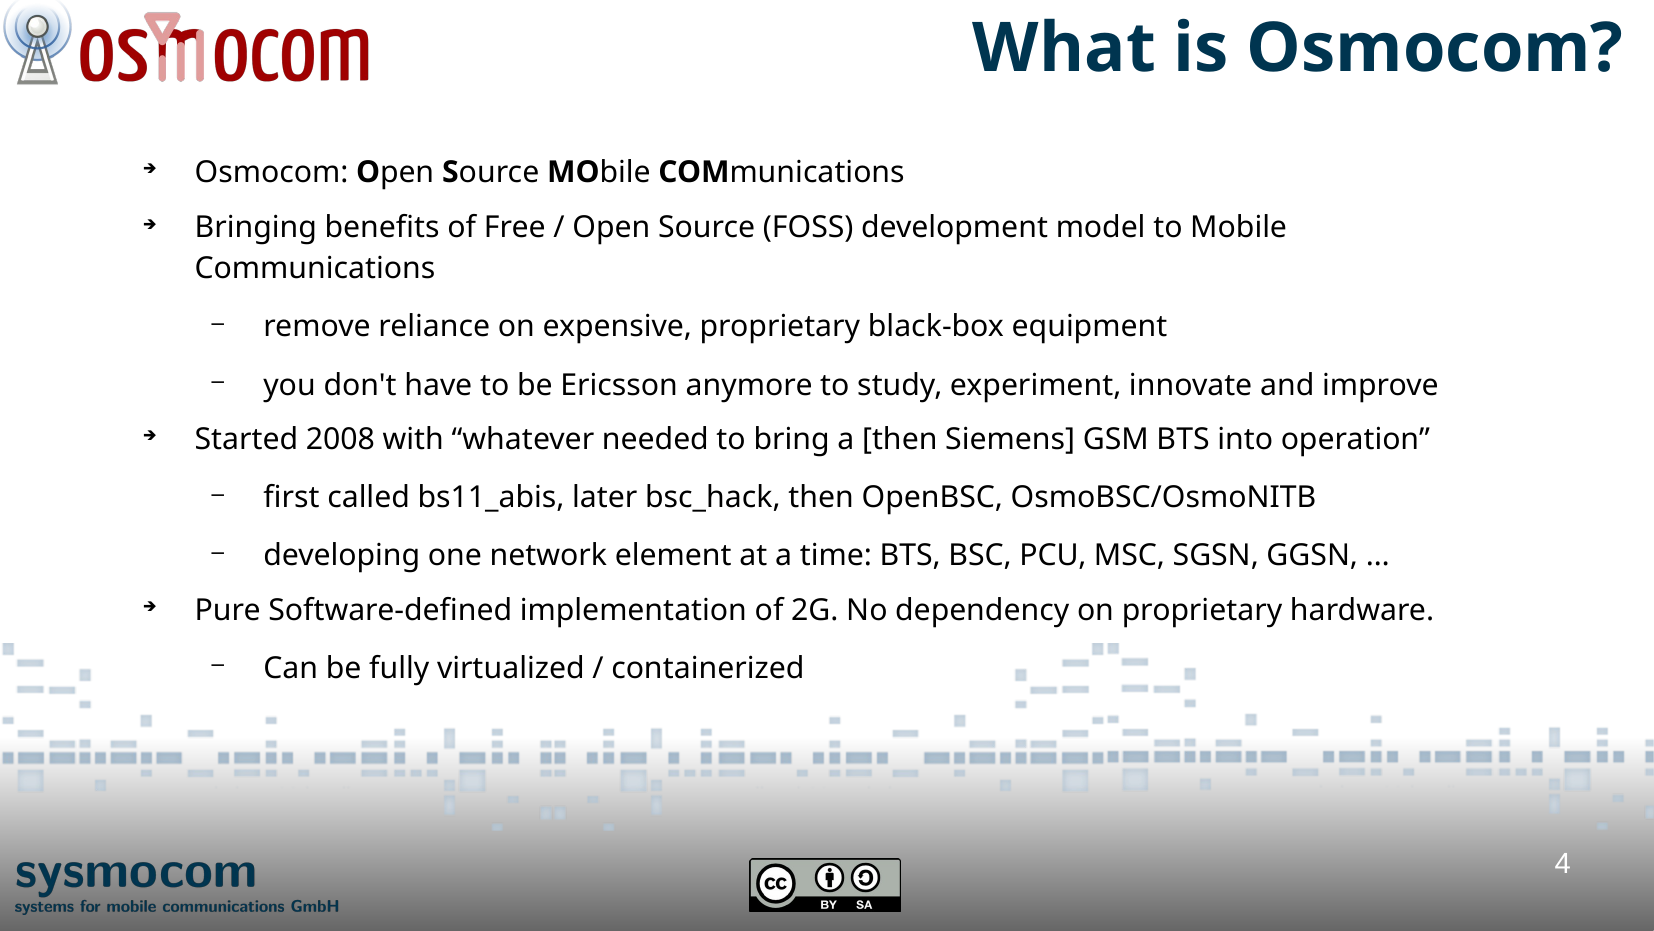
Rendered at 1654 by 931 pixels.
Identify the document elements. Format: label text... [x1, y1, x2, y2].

list Osmocom: Open Source MObile COMmunications Bringing benefits of Free / Open Source (FOSS) development model to Mobile Communications remove reliance on expensive, proprietary black-box equipment you don't have to be Ericsson anymore to study, experiment, innovate and improve Started 2008 with “whatever needed to bring a [then Siemens] GSM BTS into operation” first called bs11_abis, later bsc_hack, then OpenBSC, OsmoBSC/OsmoNITB developing one network element at a time: BTS, BSC, PCU, MSC, SGSN, GGSN, … Pure Software-defined implementation of 2G. No dependency on proprietary hardware. Can be fully virtualized / containerized [125, 150, 1531, 690]
picture [749, 858, 901, 912]
picture [0, 643, 1654, 831]
picture [0, 0, 376, 92]
picture [15, 861, 339, 915]
title What is Osmocom? [383, 0, 1625, 94]
